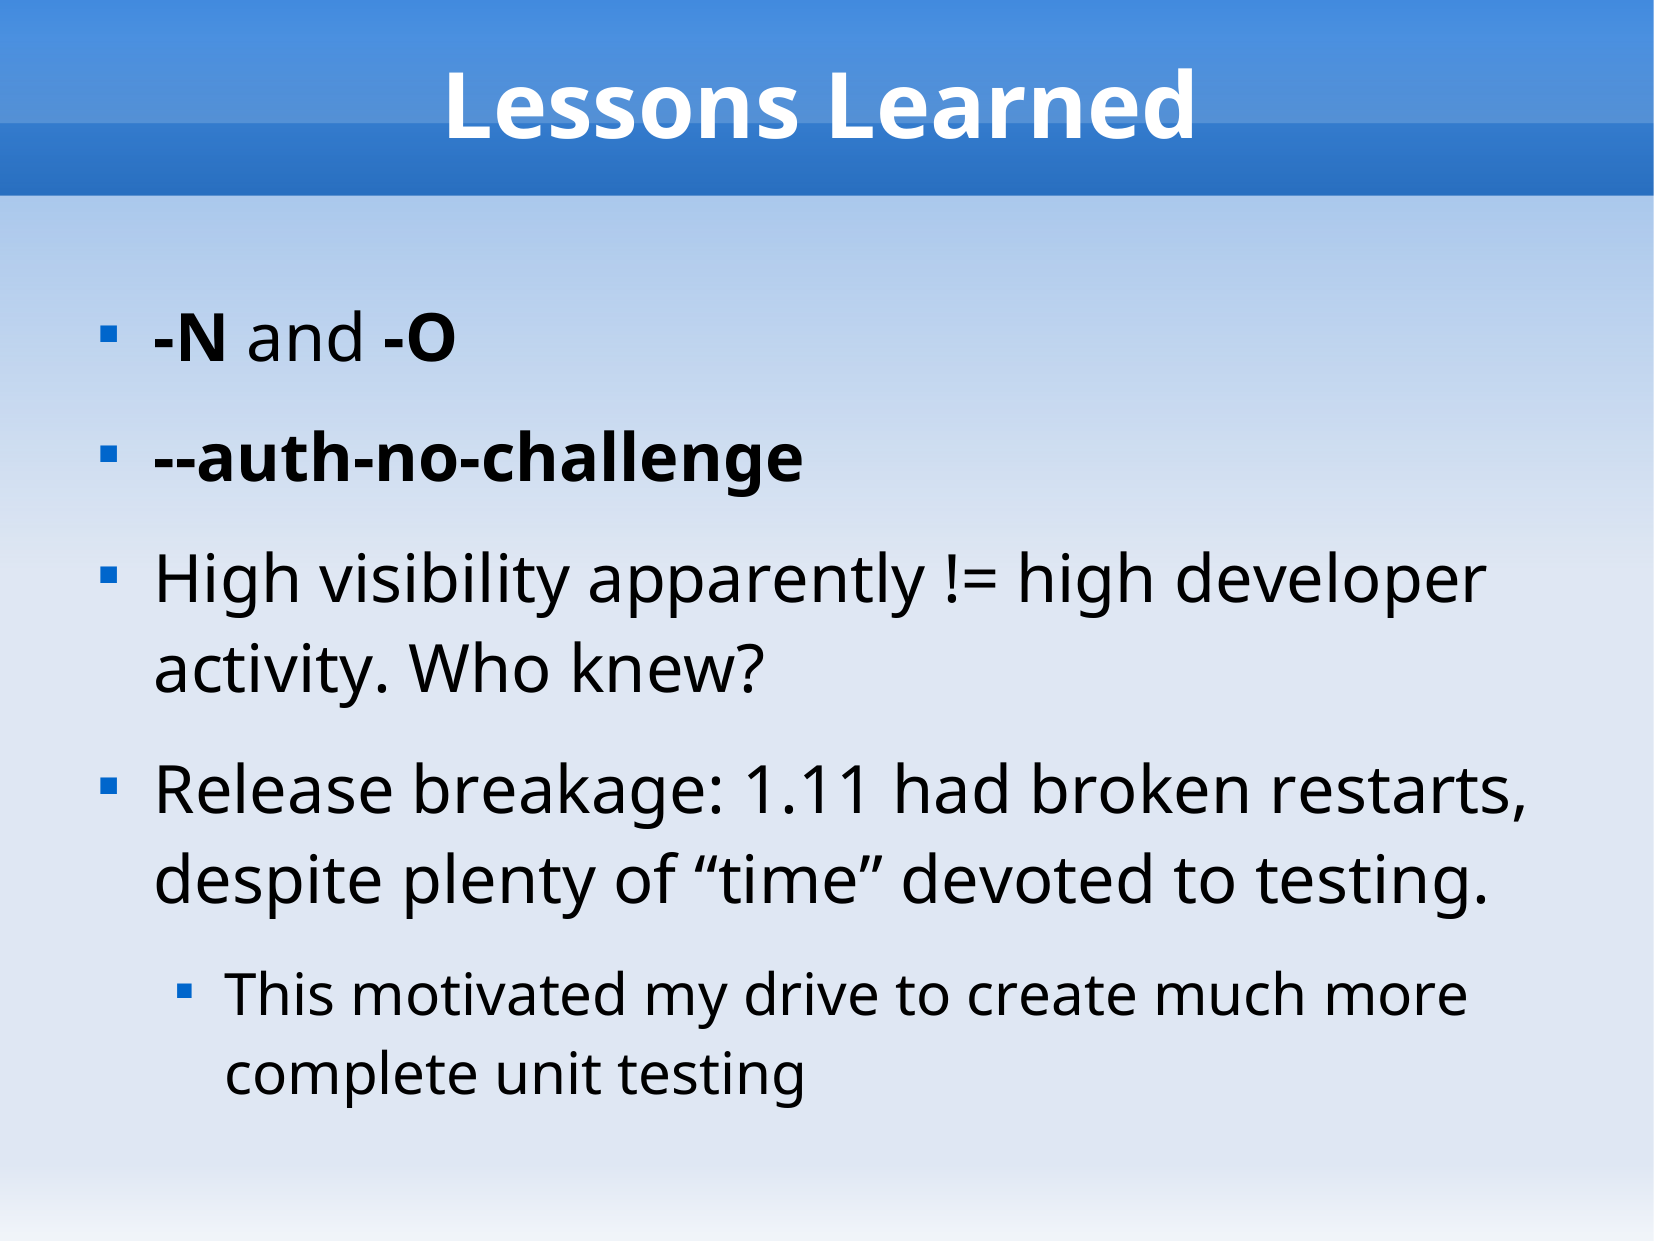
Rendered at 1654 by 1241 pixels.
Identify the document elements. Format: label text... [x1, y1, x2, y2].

picture [0, 0, 1654, 1241]
list -N and -O --auth-no-challenge High visibility apparently != high developer activity. Who knew? Release breakage: 1.11 had broken restarts, despite plenty of “time” devoted to testing. This motivated my drive to create much more complete unit testing [82, 290, 1571, 1094]
title Lessons Learned [76, 7, 1565, 200]
